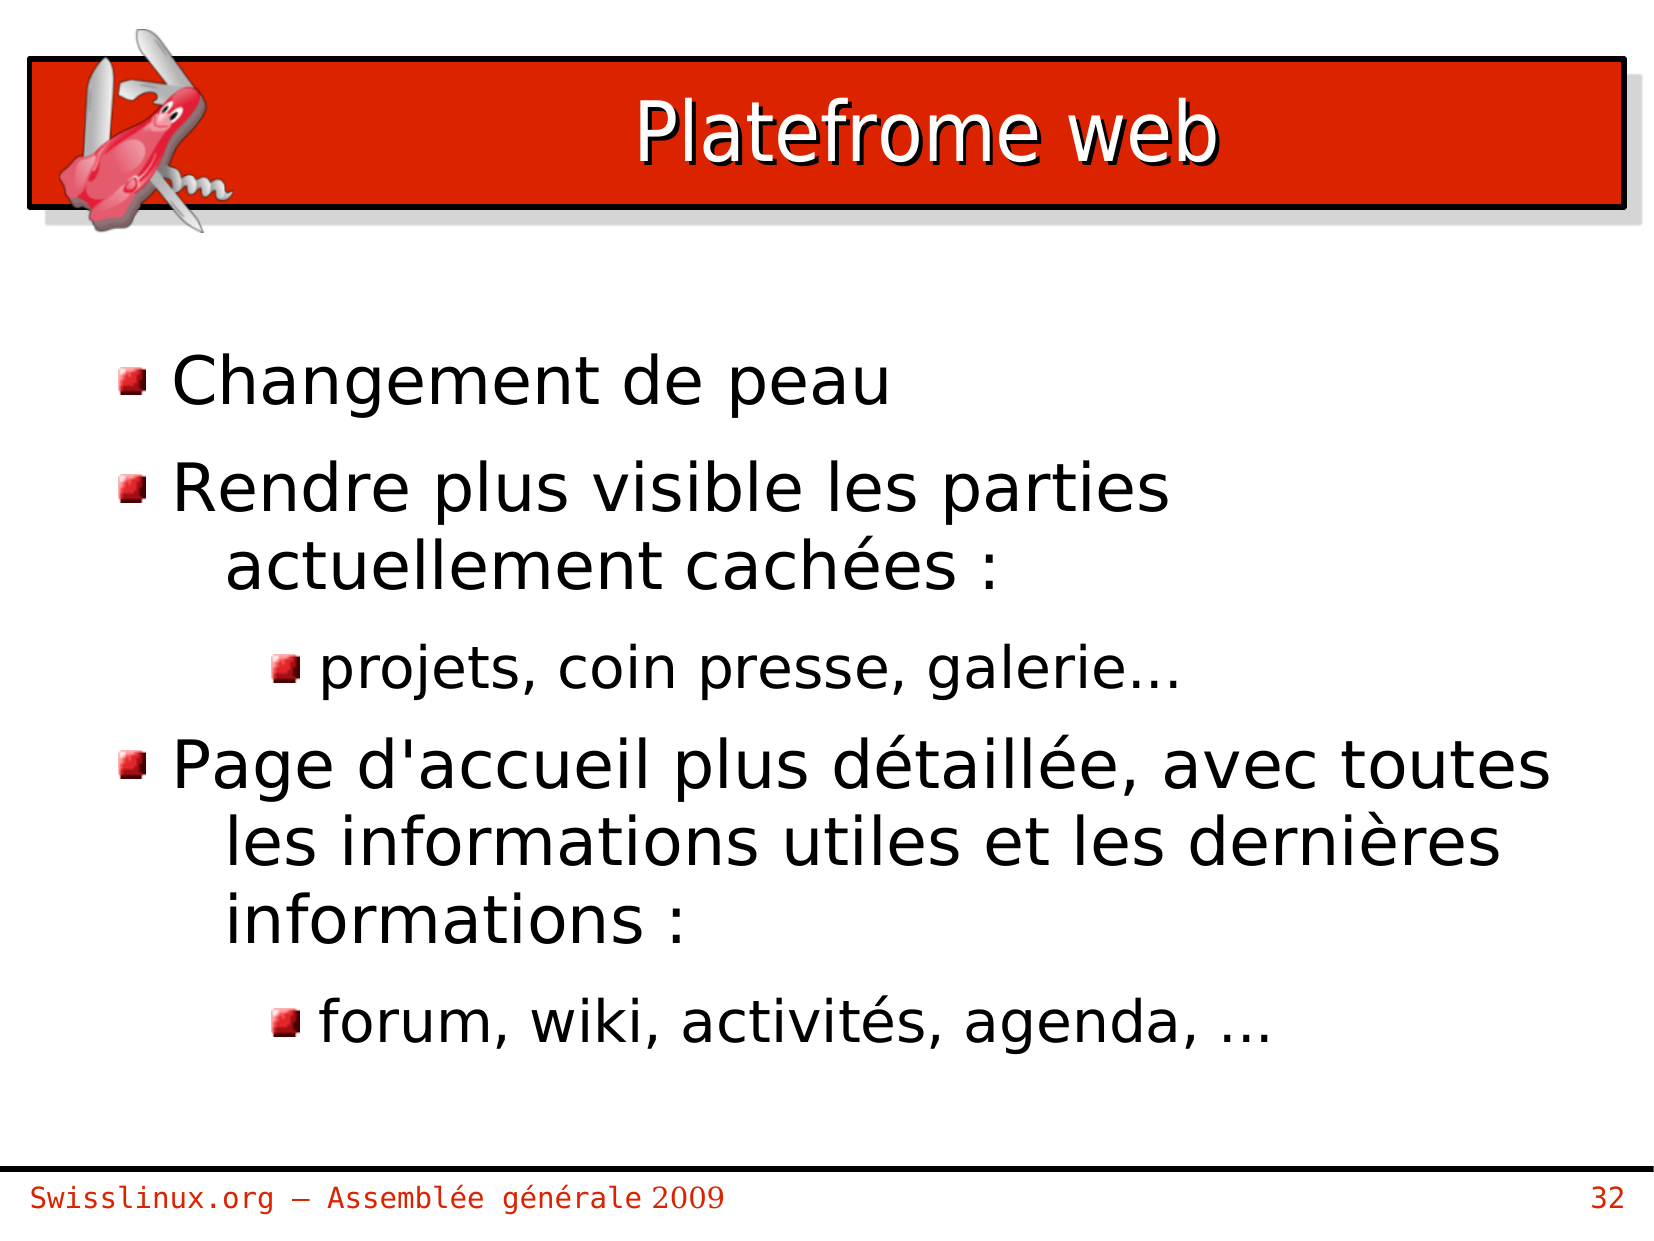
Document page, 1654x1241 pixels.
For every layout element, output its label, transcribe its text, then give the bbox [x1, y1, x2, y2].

title Platefrome web [259, 84, 1595, 182]
list Changement de peau Rendre plus visible les parties actuellement cachées : projets, coin presse, galerie... Page d'accueil plus détaillée, avec toutes les informations utiles et les dernières informations : forum, wiki, activités, agenda, ... [82, 297, 1571, 1102]
picture [59, 29, 234, 233]
